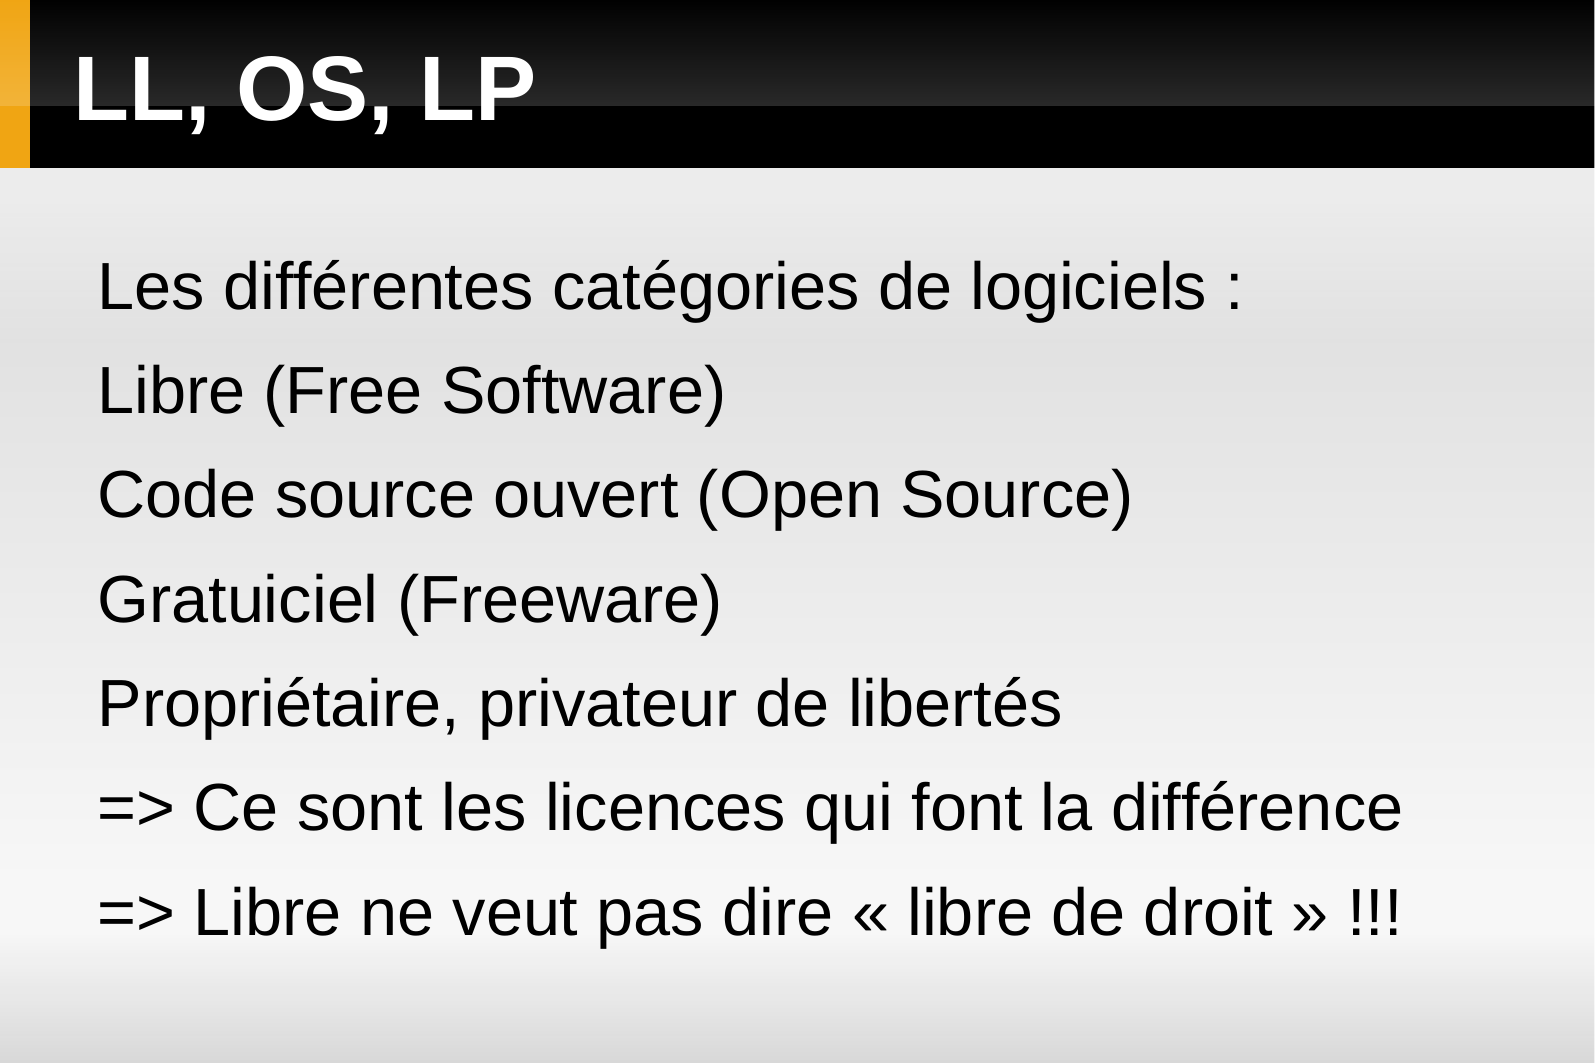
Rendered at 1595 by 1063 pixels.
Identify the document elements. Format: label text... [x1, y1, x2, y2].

list Les différentes catégories de logiciels : Libre (Free Software) Code source ouvert (Open Source) Gratuiciel (Freeware) Propriétaire, privateur de libertés => Ce sont les licences qui font la différence => Libre ne veut pas dire « libre de droit » !!! [79, 248, 1515, 950]
title LL, OS, LP [74, 7, 1510, 171]
picture [0, 0, 1595, 1063]
